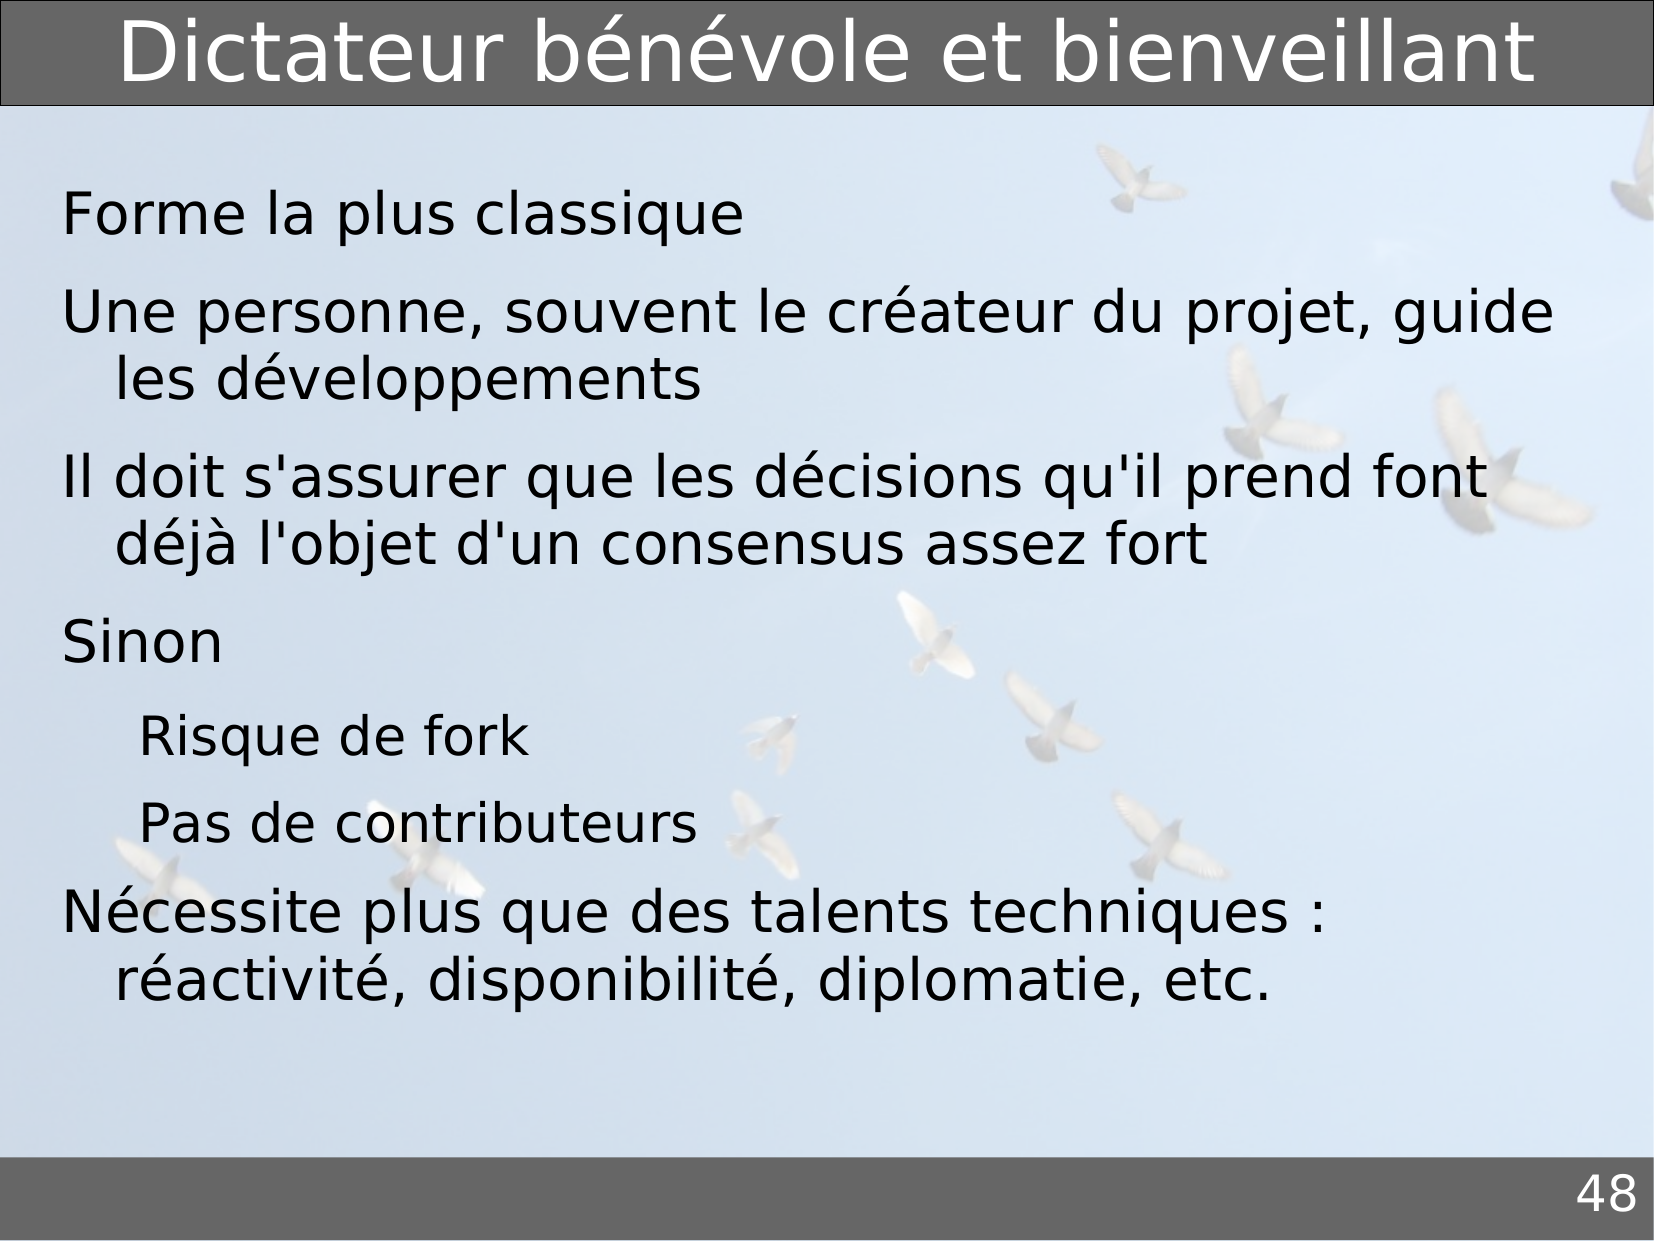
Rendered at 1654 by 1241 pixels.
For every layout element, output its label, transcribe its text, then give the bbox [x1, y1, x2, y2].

title Dictateur bénévole et bienveillant [0, 0, 1654, 106]
list Forme la plus classique Une personne, souvent le créateur du projet, guide les développements Il doit s'assurer que les décisions qu'il prend font déjà l'objet d'un consensus assez fort Sinon Risque de fork Pas de contributeurs Nécessite plus que des talents techniques : réactivité, disponibilité, diplomatie, etc. [43, 180, 1617, 1109]
